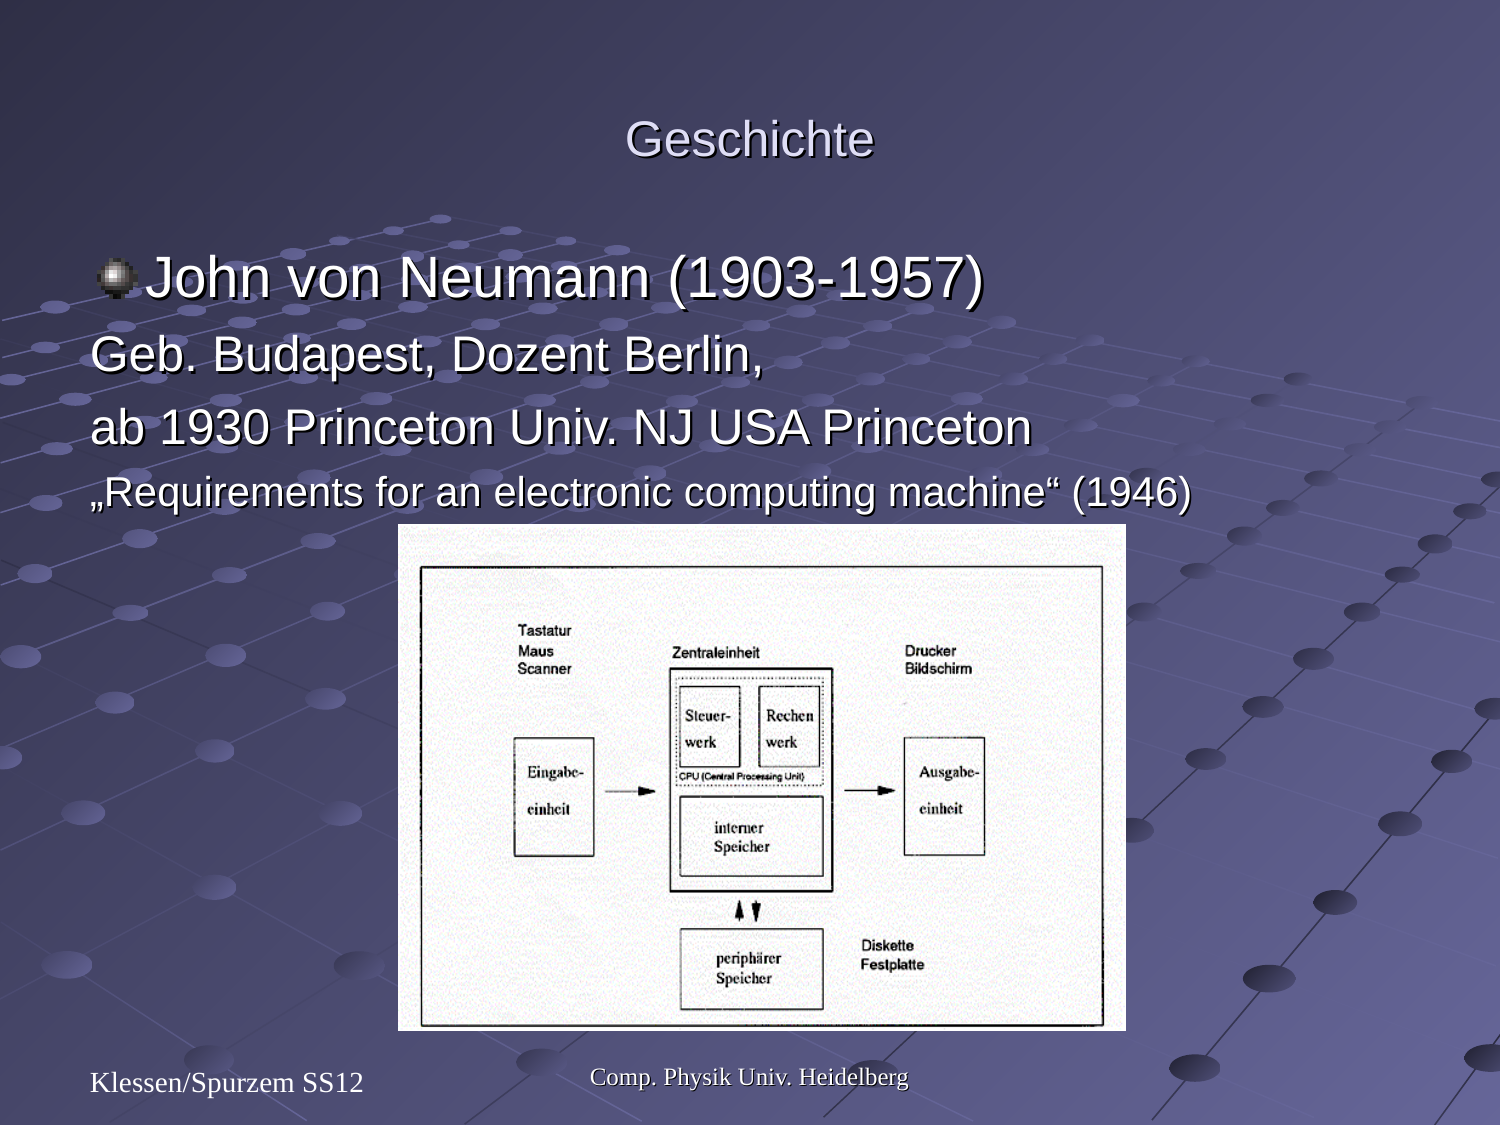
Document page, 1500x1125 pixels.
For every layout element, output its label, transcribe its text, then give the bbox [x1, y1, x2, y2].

list John von Neumann (1903-1957)‏ Geb. Budapest, Dozent Berlin, ab 1930 Princeton Univ. NJ USA Princeton „Requirements for an electronic computing machine“ (1946)‏ [75, 231, 1500, 1007]
title Geschichte [75, 45, 1426, 233]
picture [398, 524, 1126, 1031]
